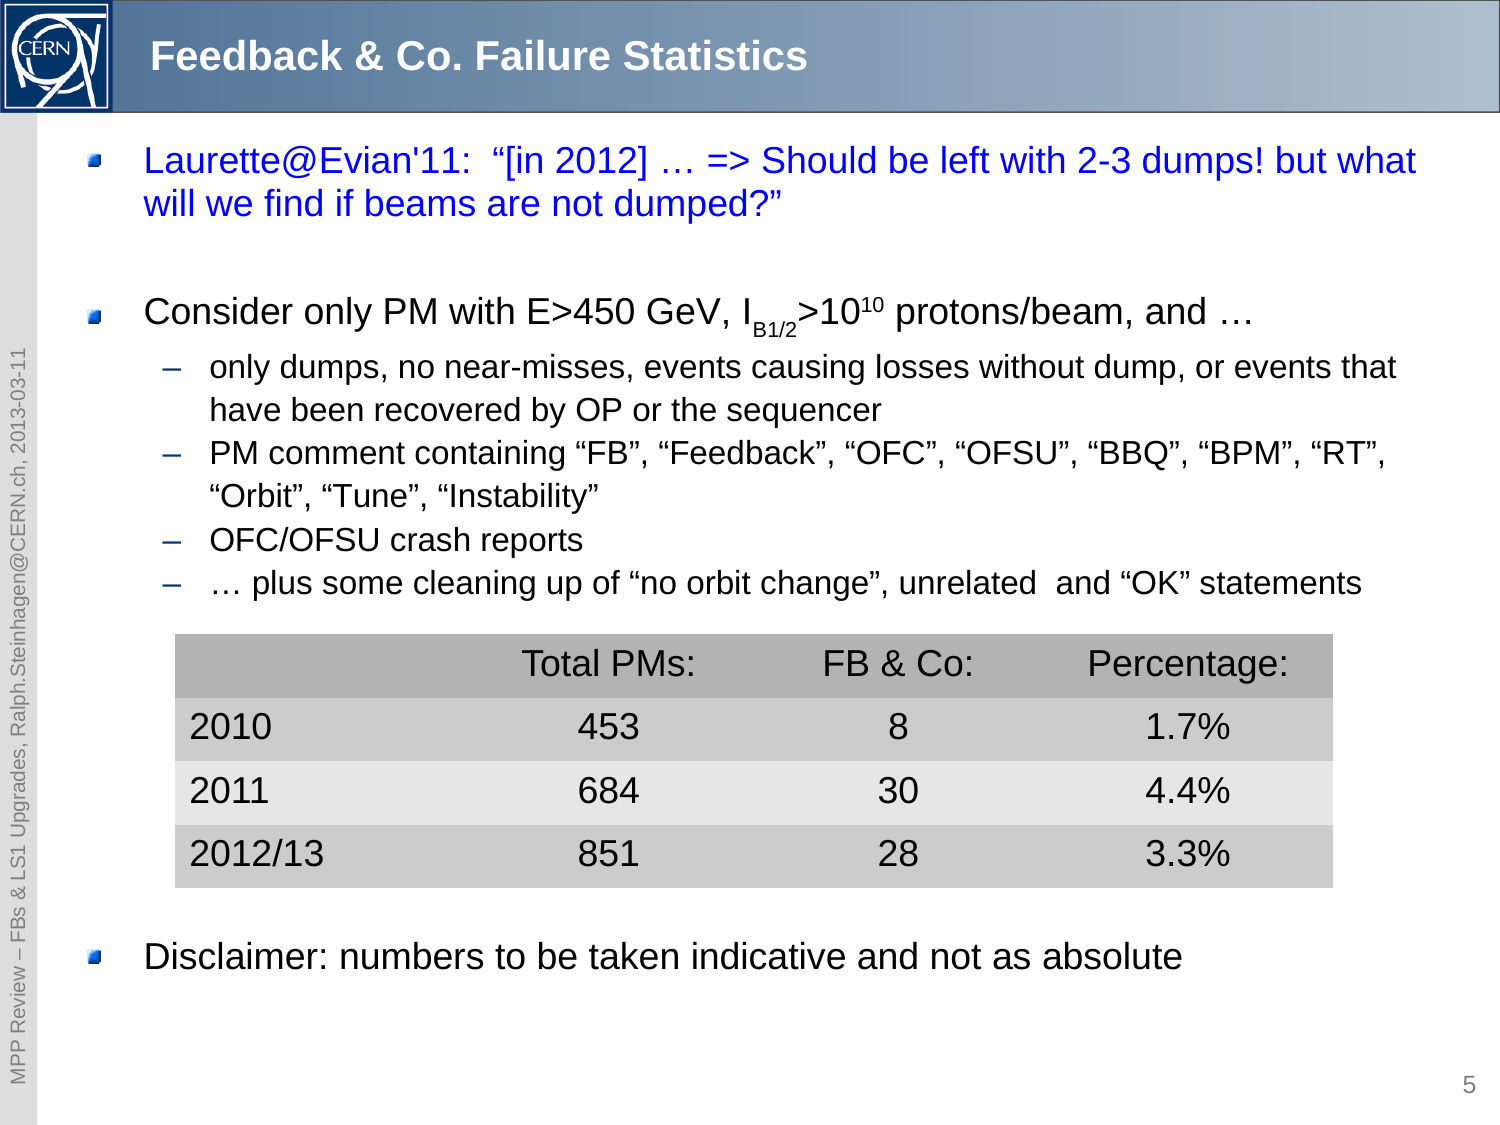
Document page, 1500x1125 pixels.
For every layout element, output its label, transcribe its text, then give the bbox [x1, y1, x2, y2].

table_header FB & Co: [754, 634, 1043, 698]
list Laurette@Evian'11: “[in 2012] … => Should be left with 2-3 dumps! but what will we find if beams are not dumped?” Consider only PM with E>450 GeV, IB1/2>1010 protons/beam, and … only dumps, no near-misses, events causing losses without dump, or events that have been recovered by OP or the sequencer PM comment containing “FB”, “Feedback”, “OFC”, “OFSU”, “BBQ”, “BPM”, “RT”, “Orbit”, “Tune”, “Instability” OFC/OFSU crash reports … plus some cleaning up of “no orbit change”, unrelated and “OK” statements Disclaimer: numbers to be taken indicative and not as absolute [87, 137, 1438, 1030]
table_cell 30 [754, 761, 1043, 825]
table_cell 2011 [175, 761, 464, 825]
table_cell 684 [464, 761, 754, 825]
table_cell 4.4% [1043, 761, 1333, 825]
table_cell 1.7% [1043, 698, 1333, 761]
table_cell 453 [464, 698, 754, 761]
title Feedback & Co. Failure Statistics [150, 0, 1201, 113]
table_header Total PMs: [464, 634, 754, 698]
table_header [175, 634, 464, 698]
table_cell 851 [464, 825, 754, 888]
table_header Percentage: [1043, 634, 1333, 698]
table_cell 3.3% [1043, 825, 1333, 888]
table_cell 2010 [175, 698, 464, 761]
table_cell 8 [754, 698, 1043, 761]
table_cell 2012/13 [175, 825, 464, 888]
picture [0, 0, 113, 113]
table_cell 28 [754, 825, 1043, 888]
